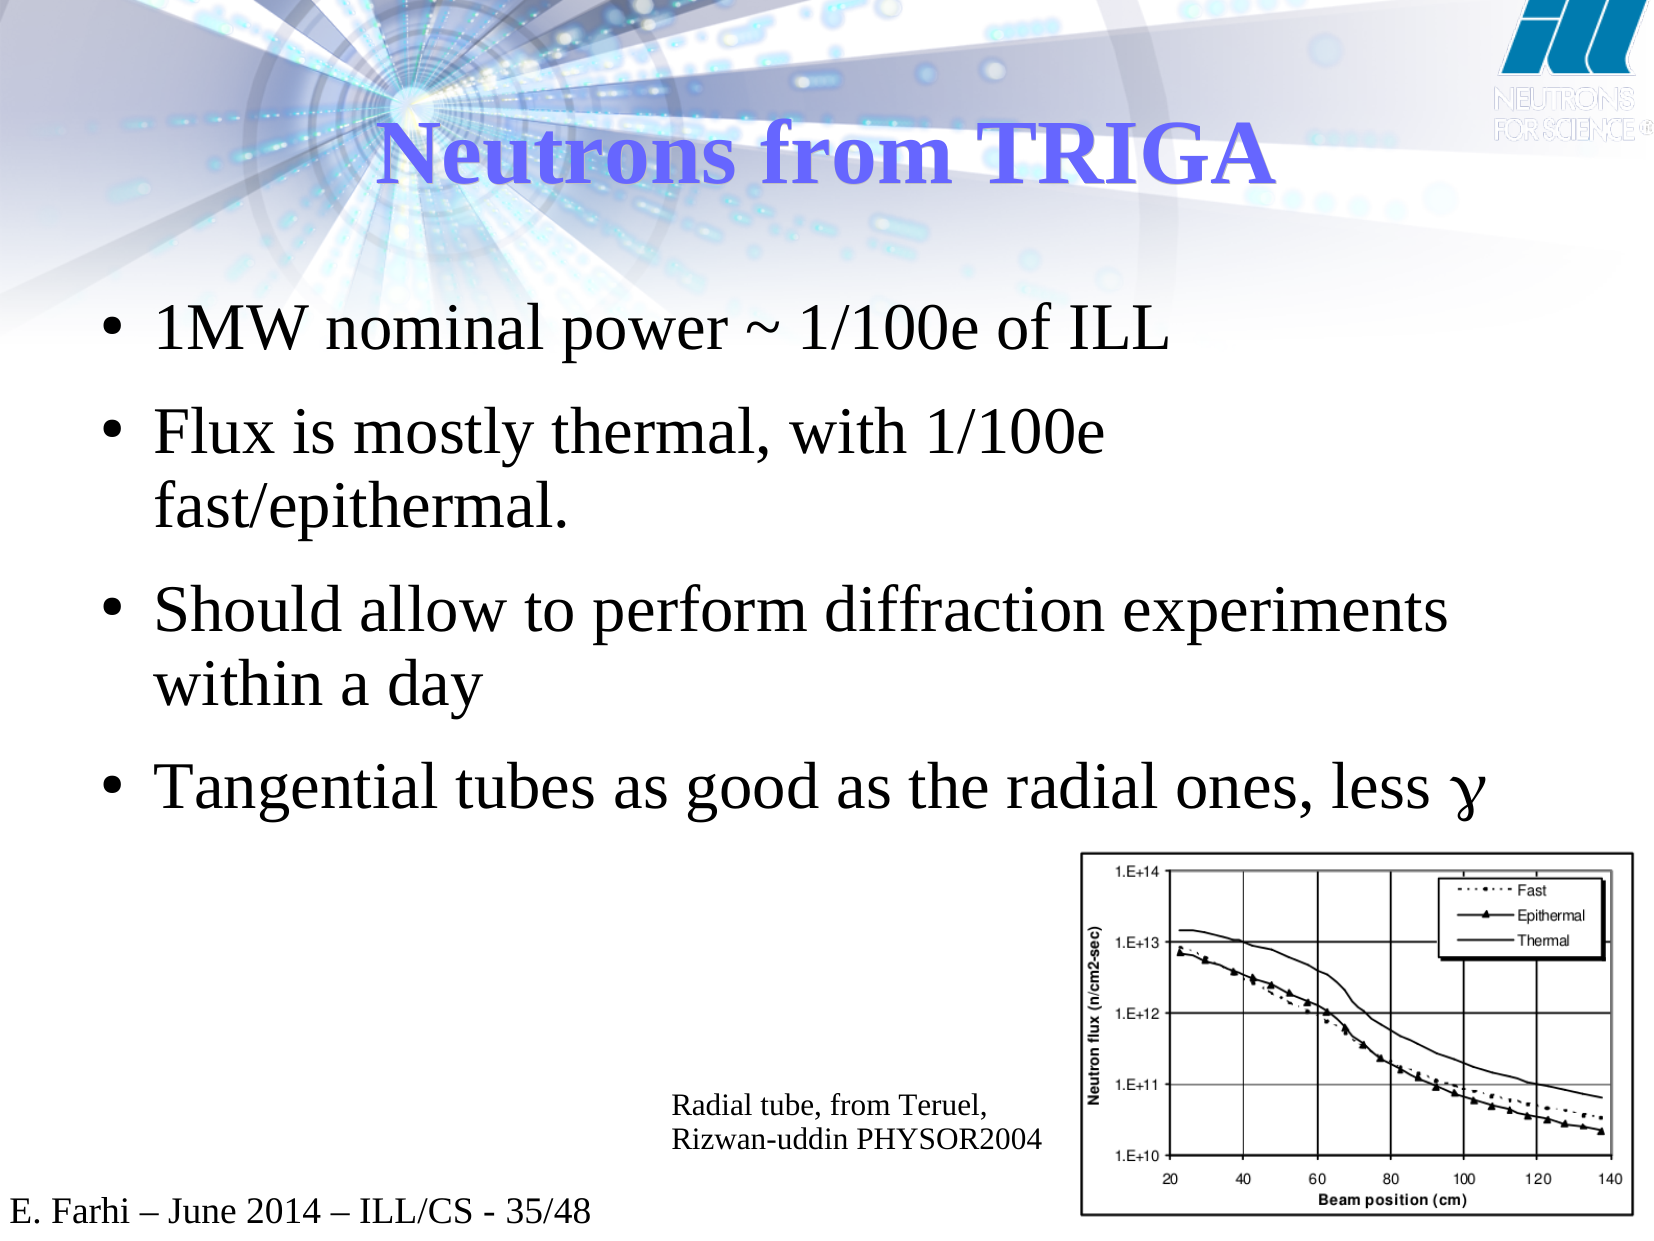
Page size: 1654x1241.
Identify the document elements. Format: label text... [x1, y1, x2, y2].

picture [0, 0, 1654, 355]
list 1MW nominal power ~ 1/100e of ILL Flux is mostly thermal, with 1/100e fast/epithermal. Should allow to perform diffraction experiments within a day Tangential tubes as good as the radial ones, less g [82, 290, 1538, 1010]
picture [1055, 836, 1654, 1229]
title Neutrons from TRIGA [82, 49, 1571, 257]
text_box Radial tube, from Teruel, Rizwan-uddin PHYSOR2004 [671, 1087, 1408, 1158]
